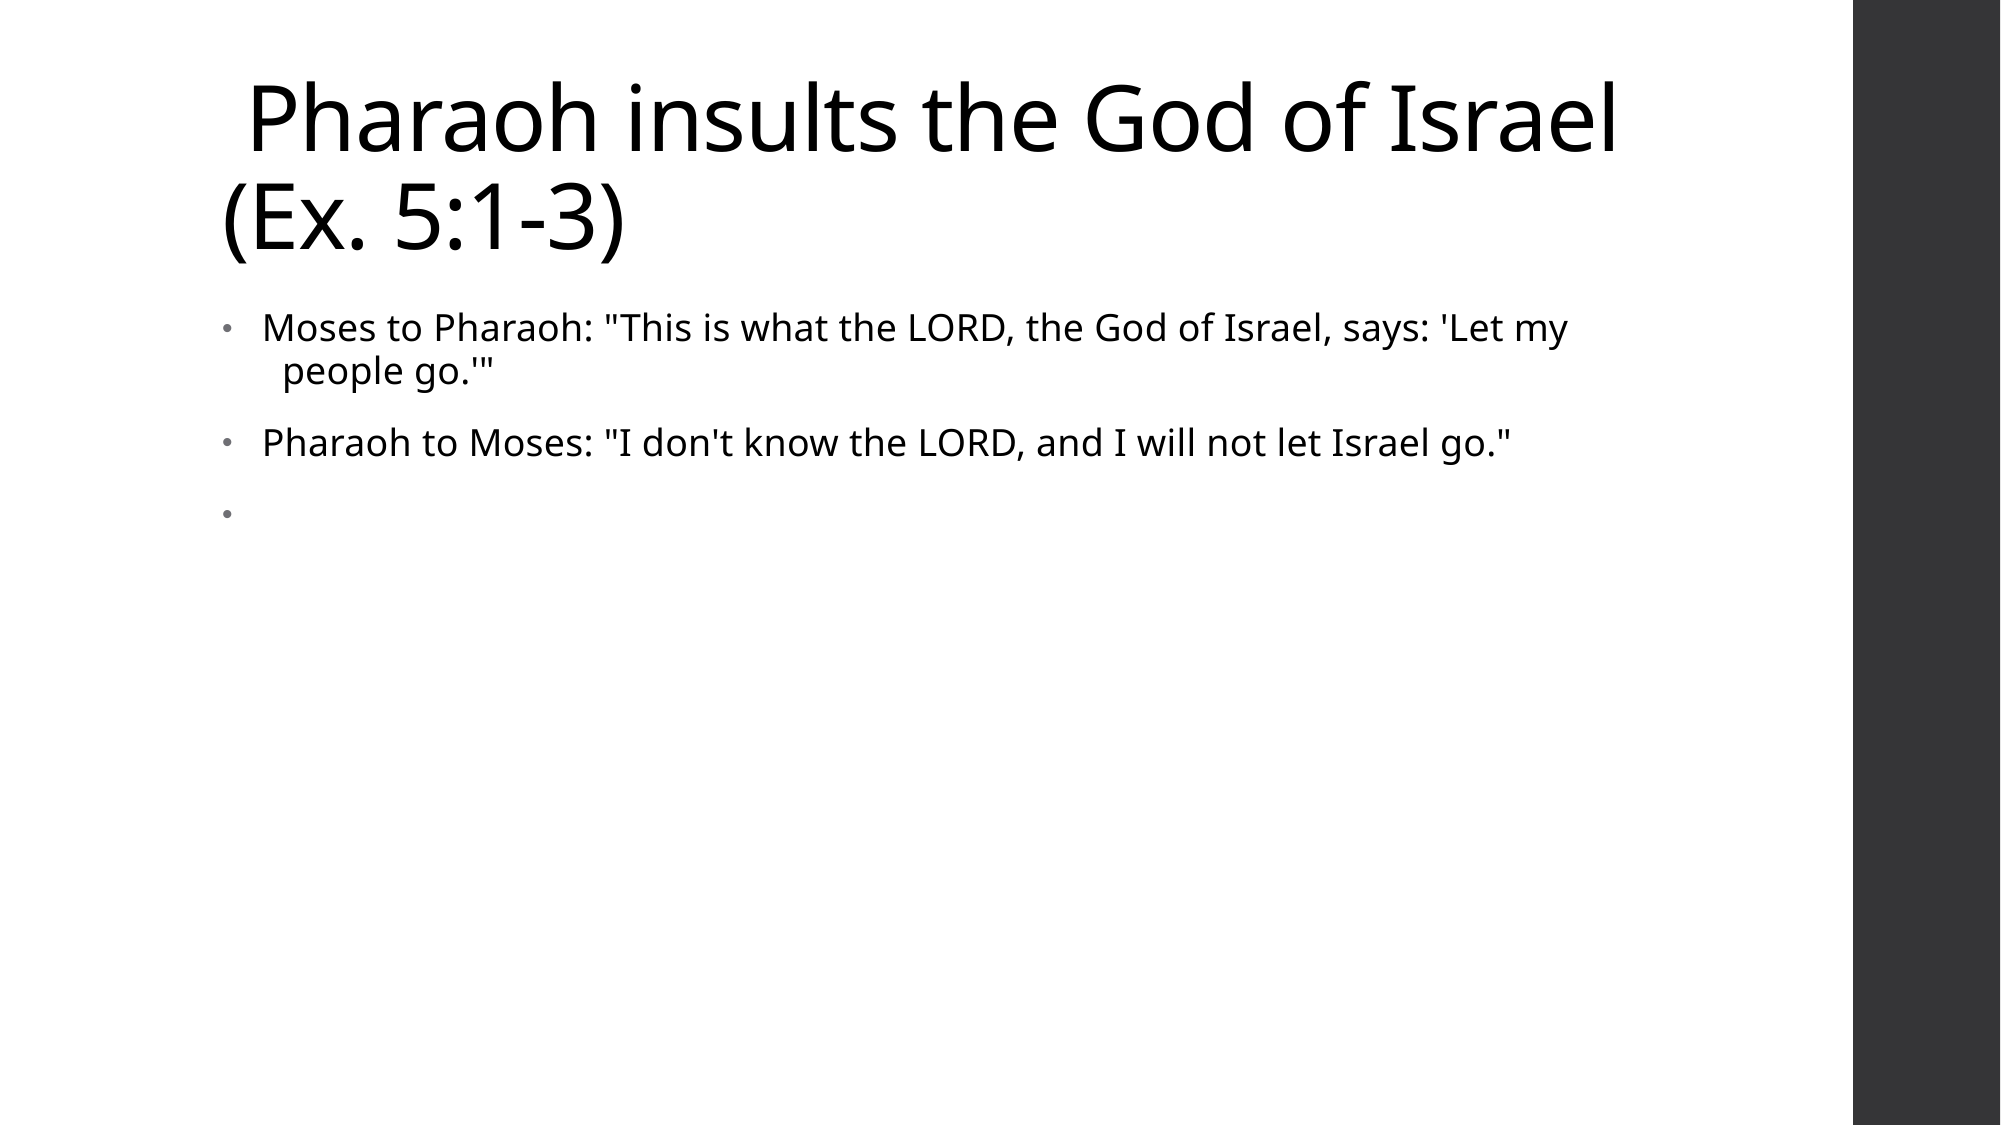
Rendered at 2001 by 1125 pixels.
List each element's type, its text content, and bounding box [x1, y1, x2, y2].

list Moses to Pharaoh: "This is what the LORD, the God of Israel, says: 'Let my people go.'" Pharaoh to Moses: "I don't know the LORD, and I will not let Israel go." [206, 299, 1617, 1014]
title Pharaoh insults the God of Israel (Ex. 5:1-3) [206, 60, 1797, 278]
